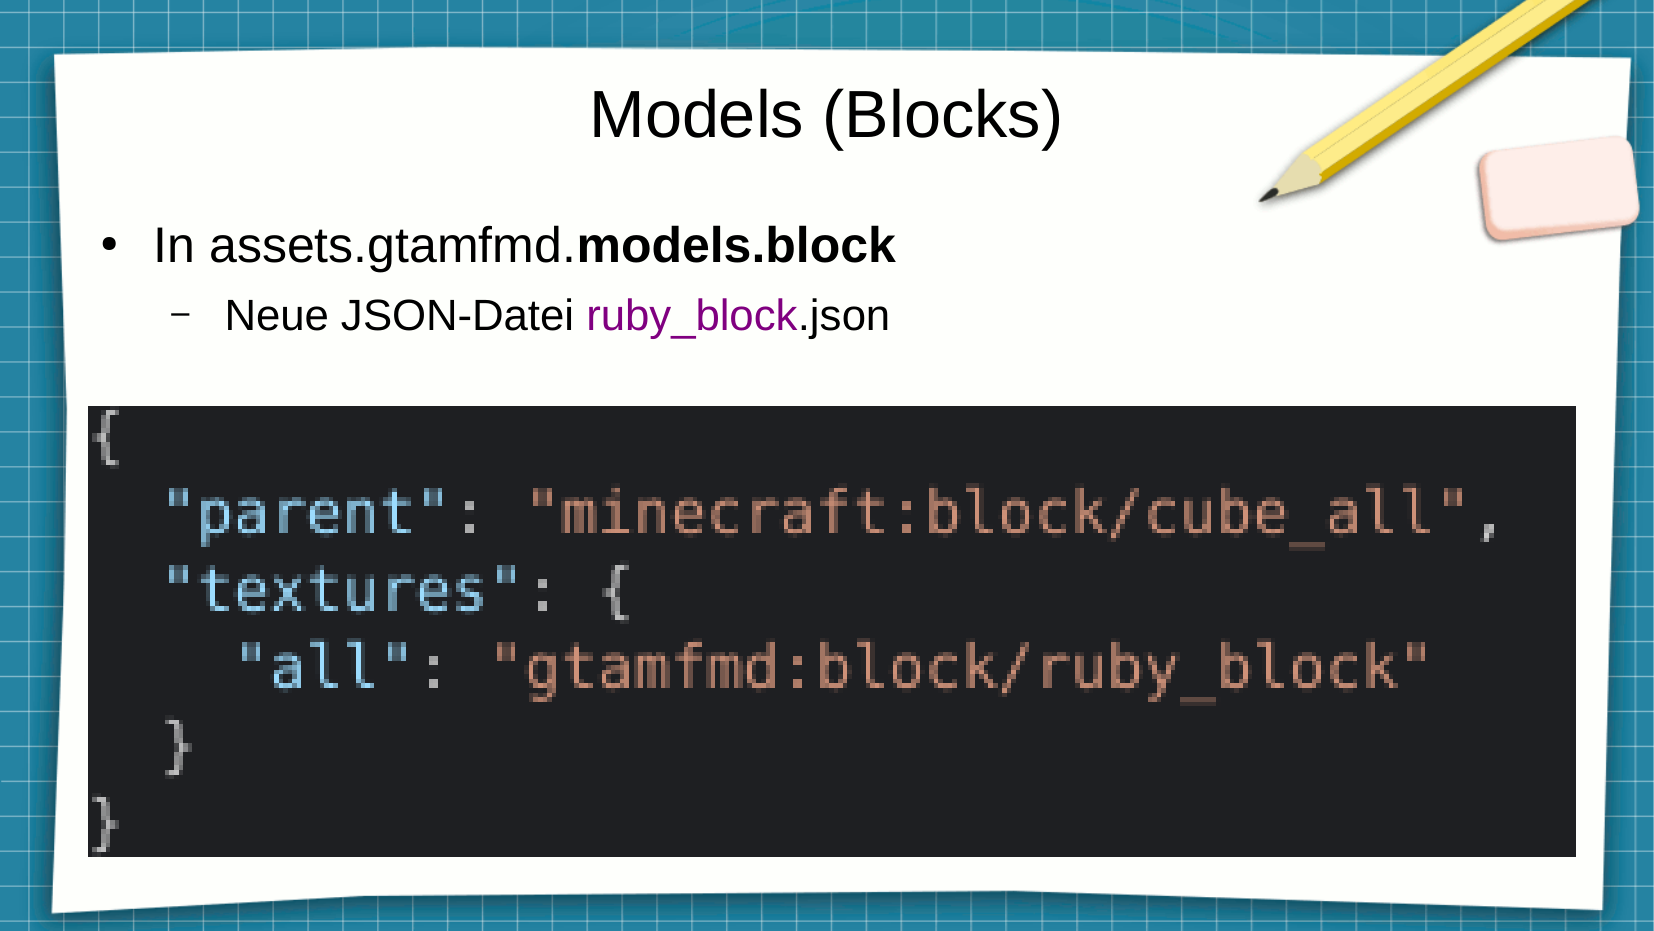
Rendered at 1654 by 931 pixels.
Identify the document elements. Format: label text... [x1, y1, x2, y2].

list In assets.gtamfmd.models.block Neue JSON-Datei ruby_block.json [82, 217, 1571, 355]
title Models (Blocks) [82, 37, 1571, 193]
picture [0, 0, 1654, 931]
